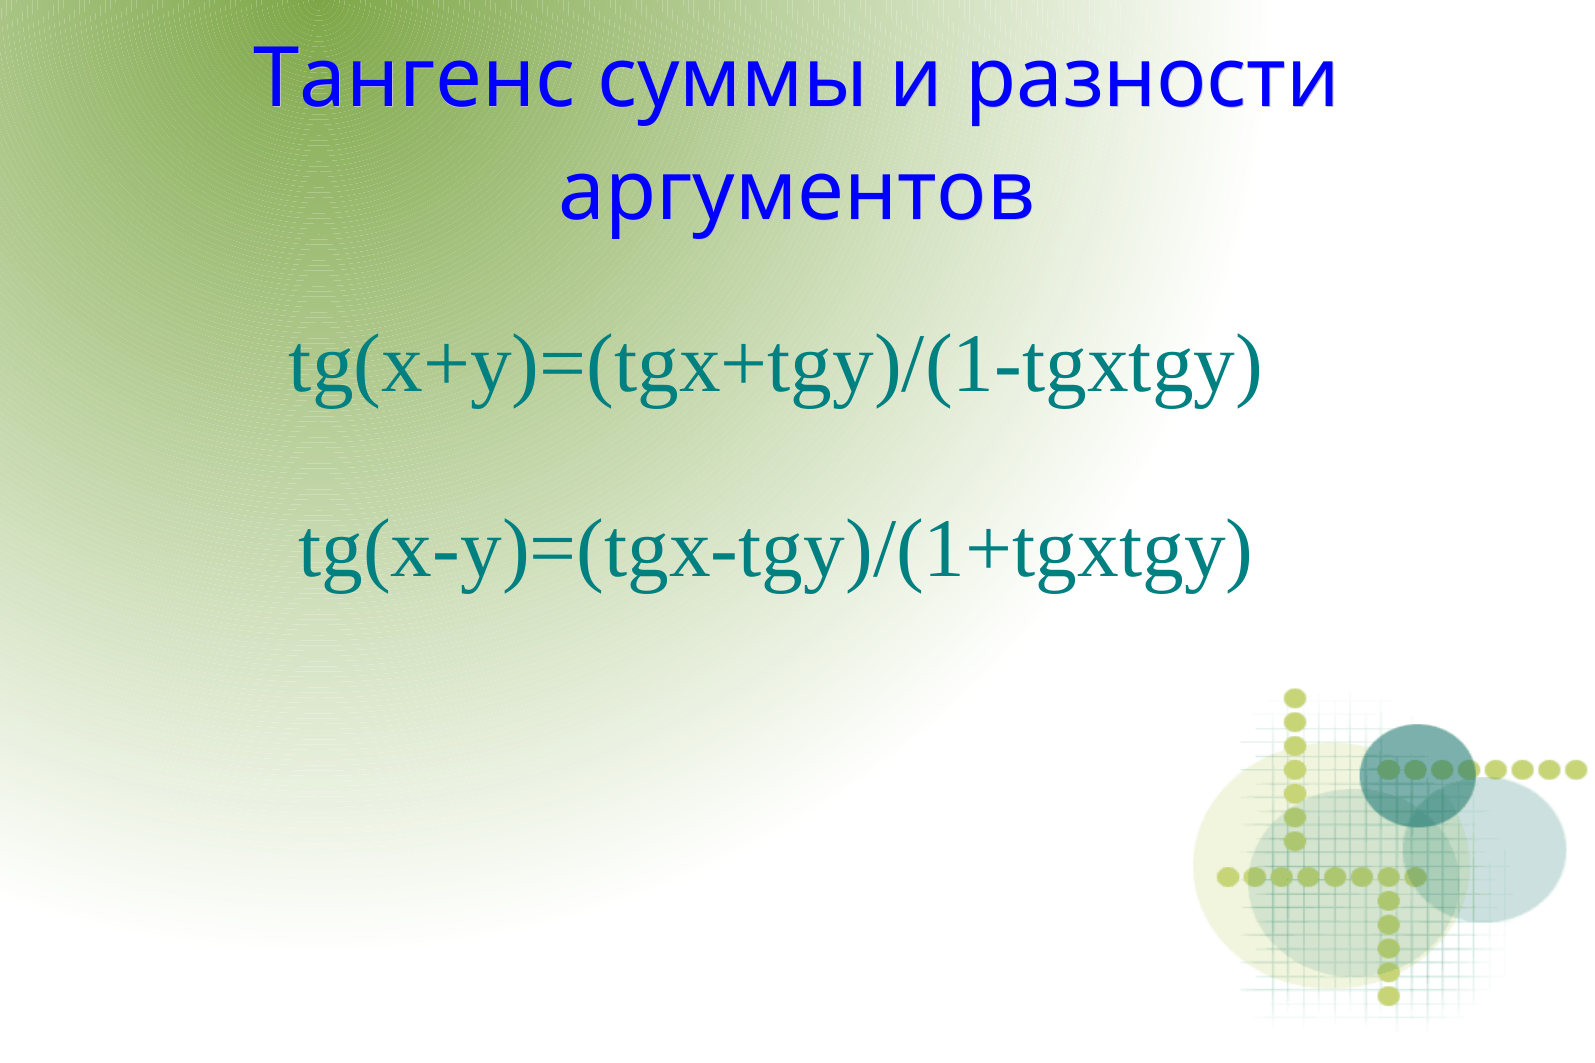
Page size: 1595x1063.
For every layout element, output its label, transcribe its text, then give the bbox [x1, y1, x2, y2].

title Тангенс суммы и разности аргументов [29, 42, 1565, 220]
picture [1495, 678, 1595, 1038]
subtitle tg(x+y)=(tgx+tgy)/(1-tgxtgy) tg(x-y)=(tgx-tgy)/(1+tgxtgy) [59, 317, 1495, 1056]
